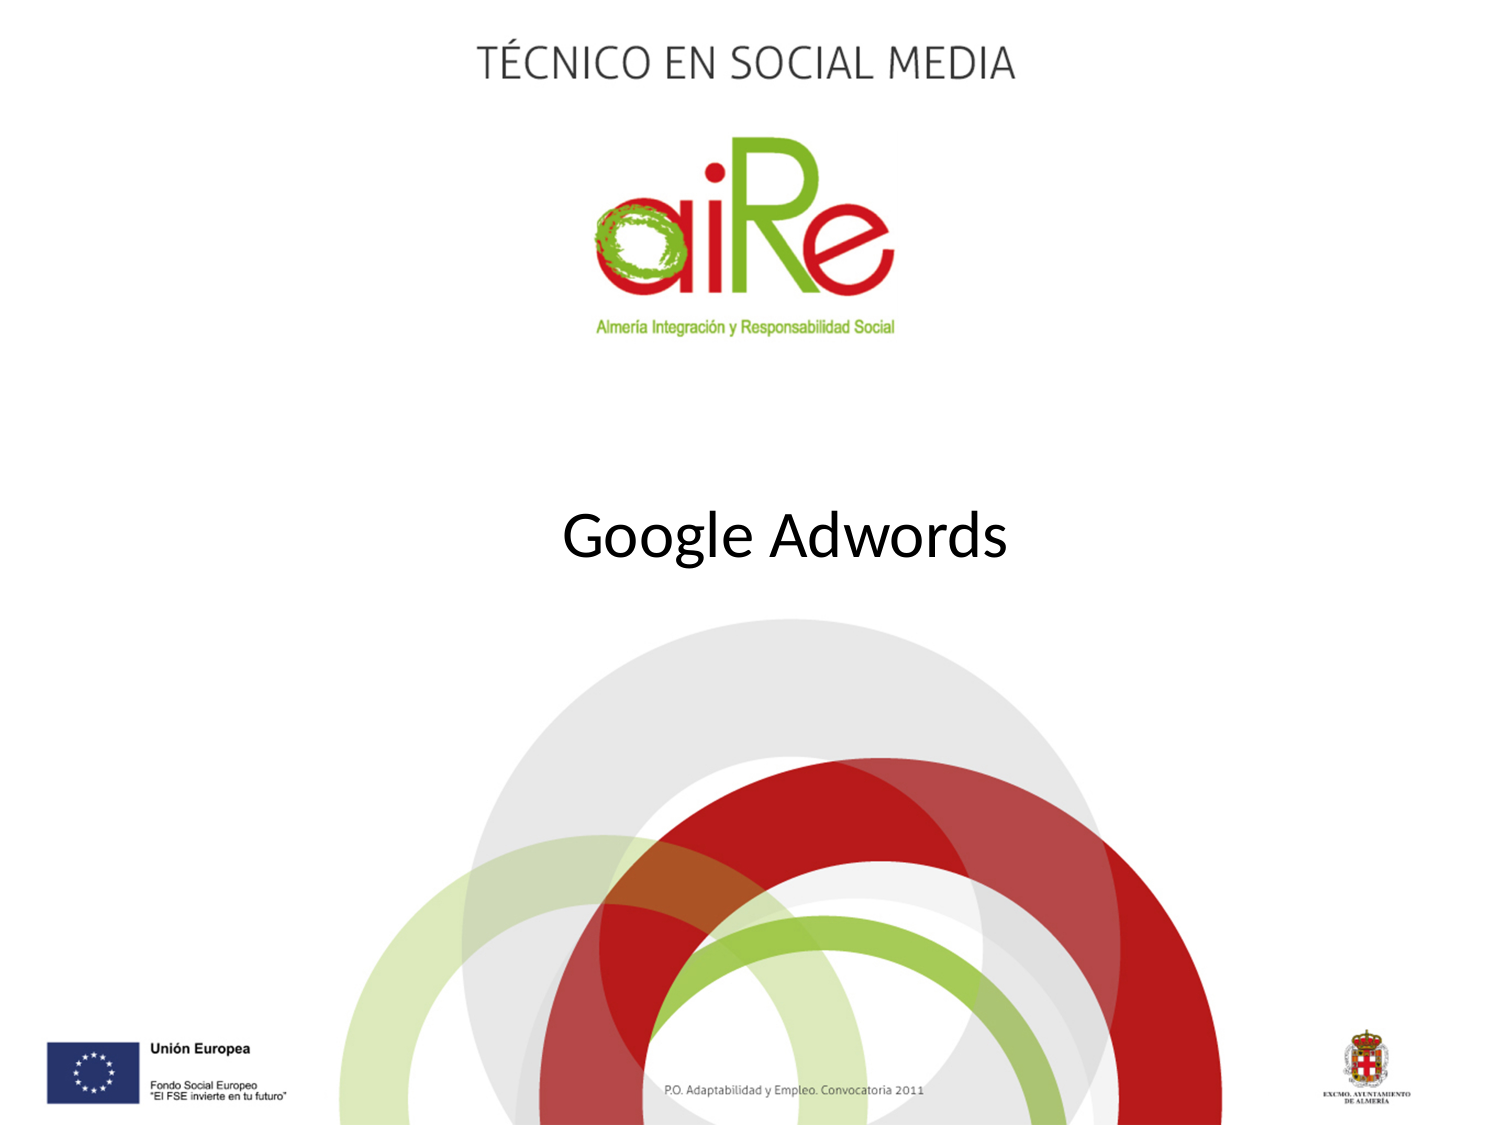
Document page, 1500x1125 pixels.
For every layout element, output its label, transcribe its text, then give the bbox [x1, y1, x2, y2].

picture [0, 0, 1500, 1125]
list Google Adwords [75, 263, 1425, 916]
